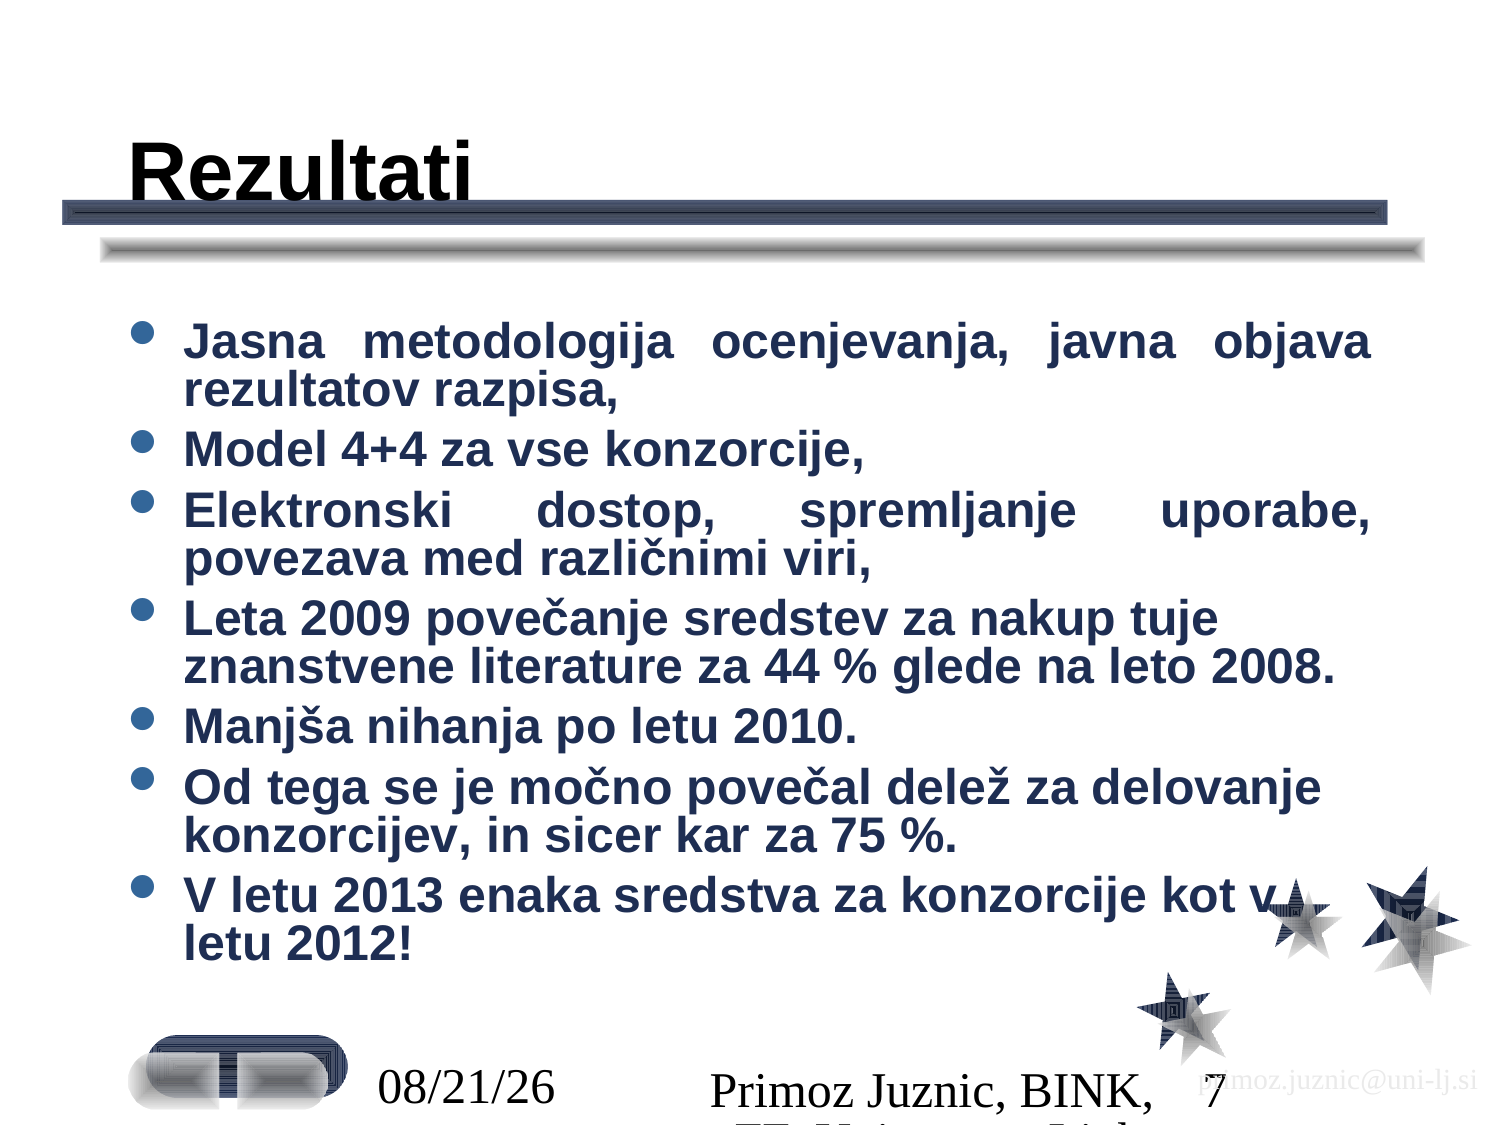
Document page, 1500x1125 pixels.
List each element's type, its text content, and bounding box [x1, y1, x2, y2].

list Jasna metodologija ocenjevanja, javna objava rezultatov razpisa, Model 4+4 za vse konzorcije, Elektronski dostop, spremljanje uporabe, povezava med različnimi viri, Leta 2009 povečanje sredstev za nakup tuje znanstvene literature za 44 % glede na leto 2008. Manjša nihanja po letu 2010. Od tega se je močno povečal delež za delovanje konzorcijev, in sicer kar za 75 %. V letu 2013 enaka sredstva za konzorcije kot v letu 2012! [112, 312, 1388, 988]
title Rezultati [112, 37, 1388, 225]
